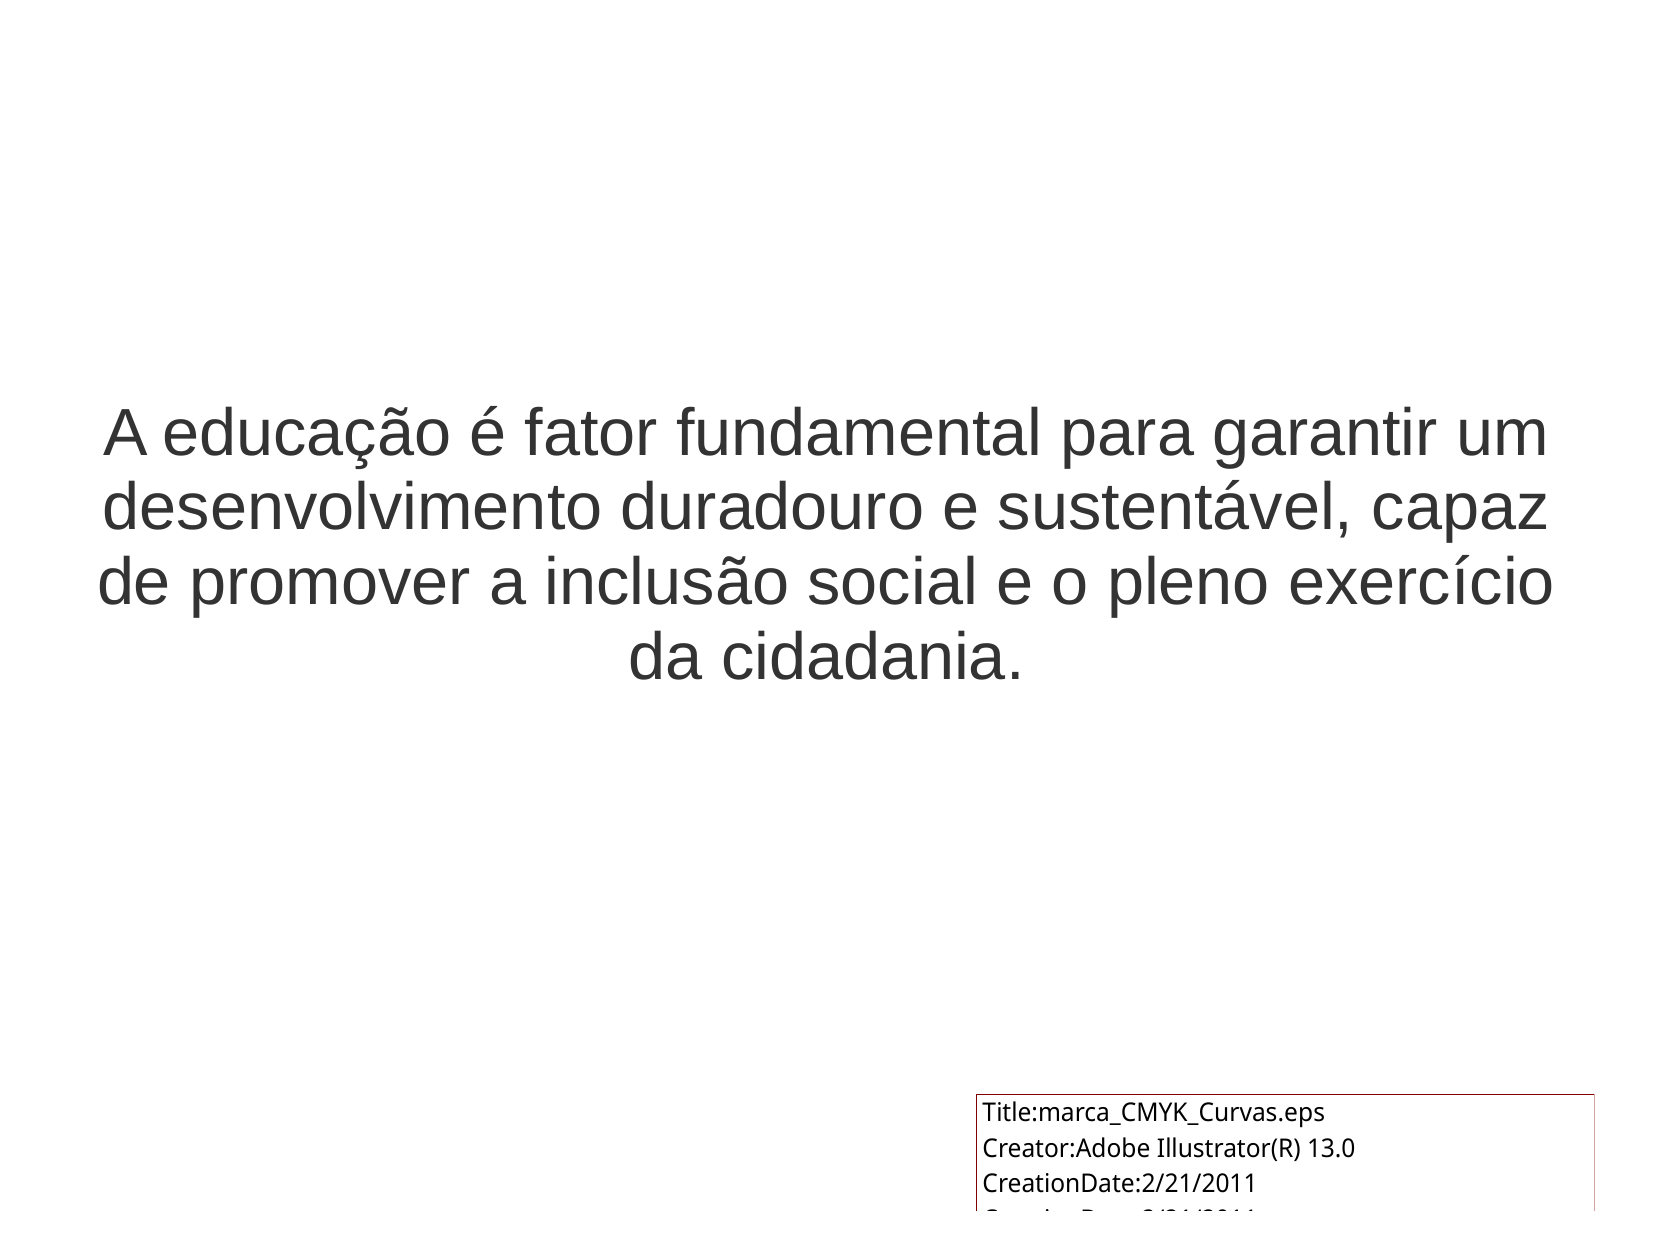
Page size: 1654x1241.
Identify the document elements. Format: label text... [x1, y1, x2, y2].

list A educação é fator fundamental para garantir um desenvolvimento duradouro e sustentável, capaz de promover a inclusão social e o pleno exercício da cidadania. [82, 290, 1571, 1109]
